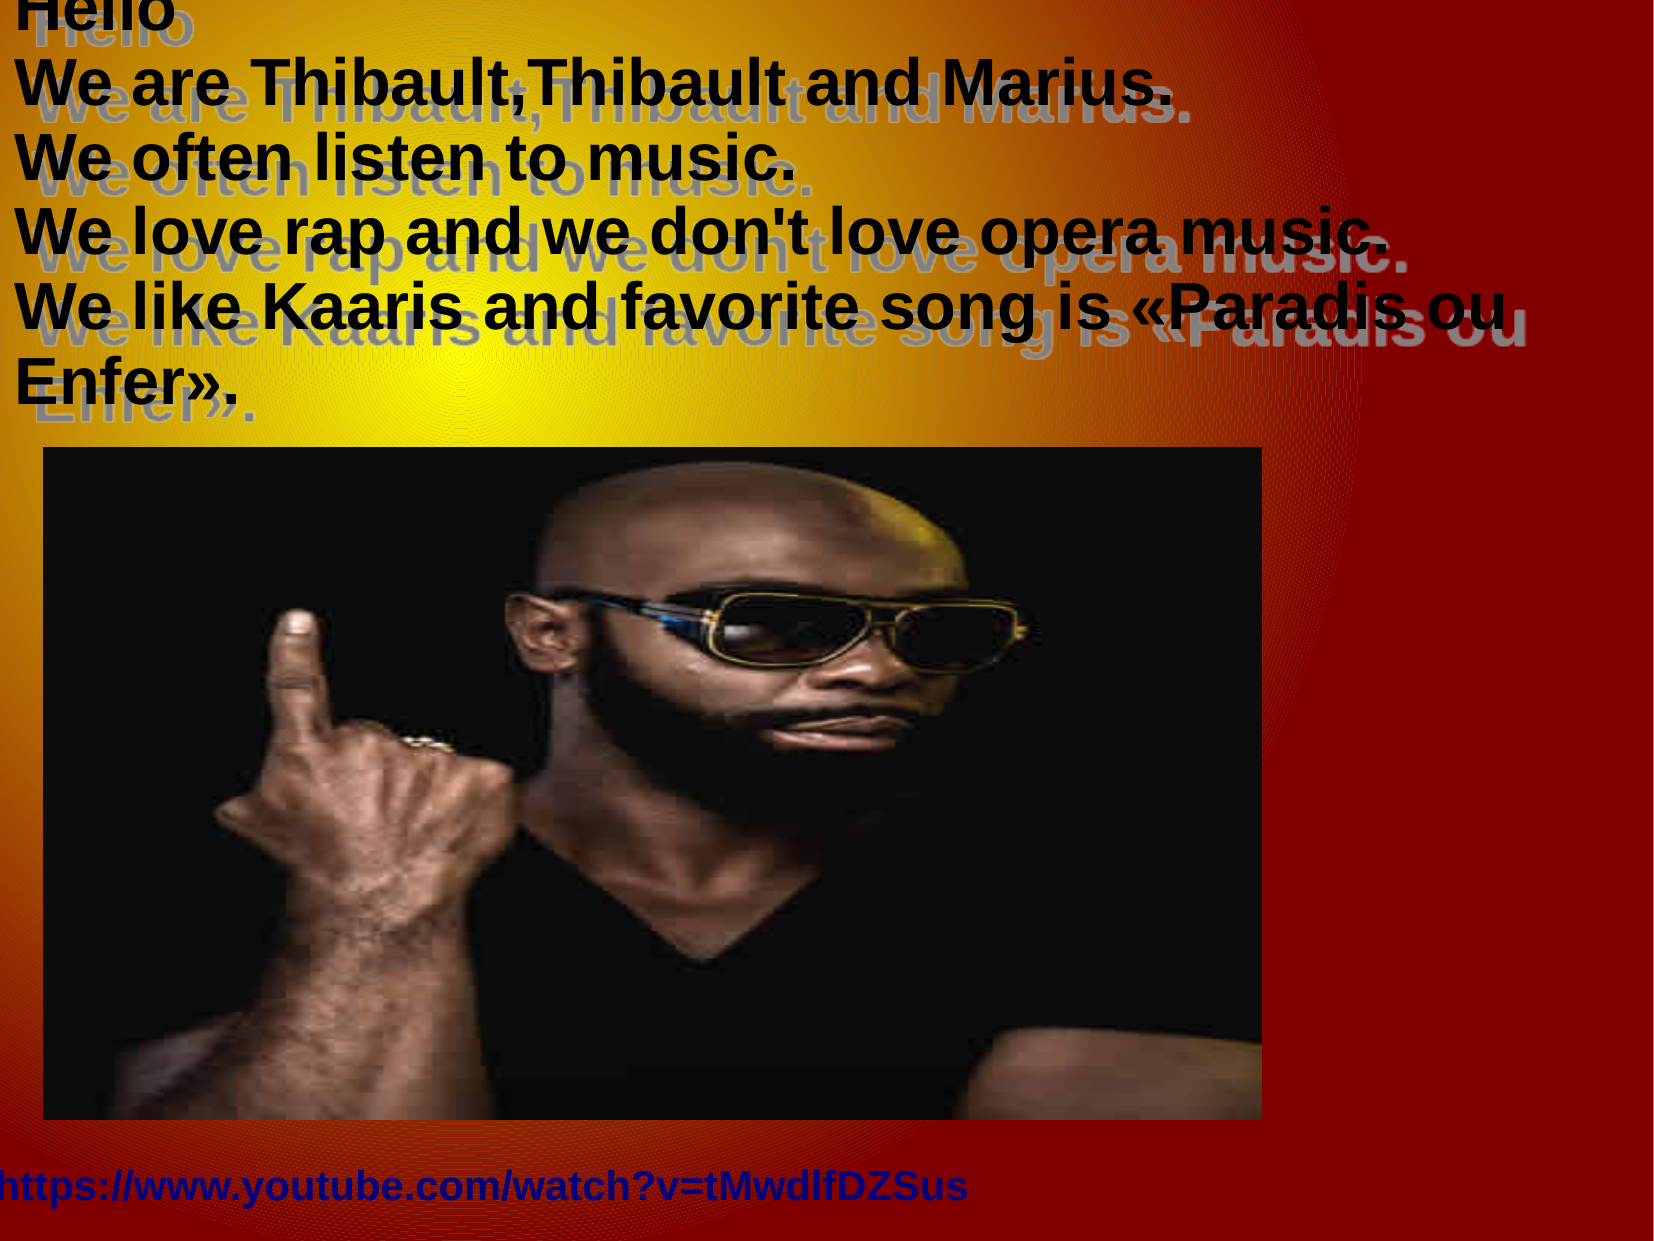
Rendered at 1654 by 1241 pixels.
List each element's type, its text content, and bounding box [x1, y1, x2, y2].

text_box https://www.youtube.com/watch?v=tMwdlfDZSus [0, 1155, 1480, 1218]
picture [43, 447, 1262, 1120]
text_box Hello We are Thibault,Thibault and Marius. We often listen to music. We love rap and we don't love opera music. We like Kaaris and favorite song is «Paradis ou Enfer». [0, 0, 1654, 1241]
